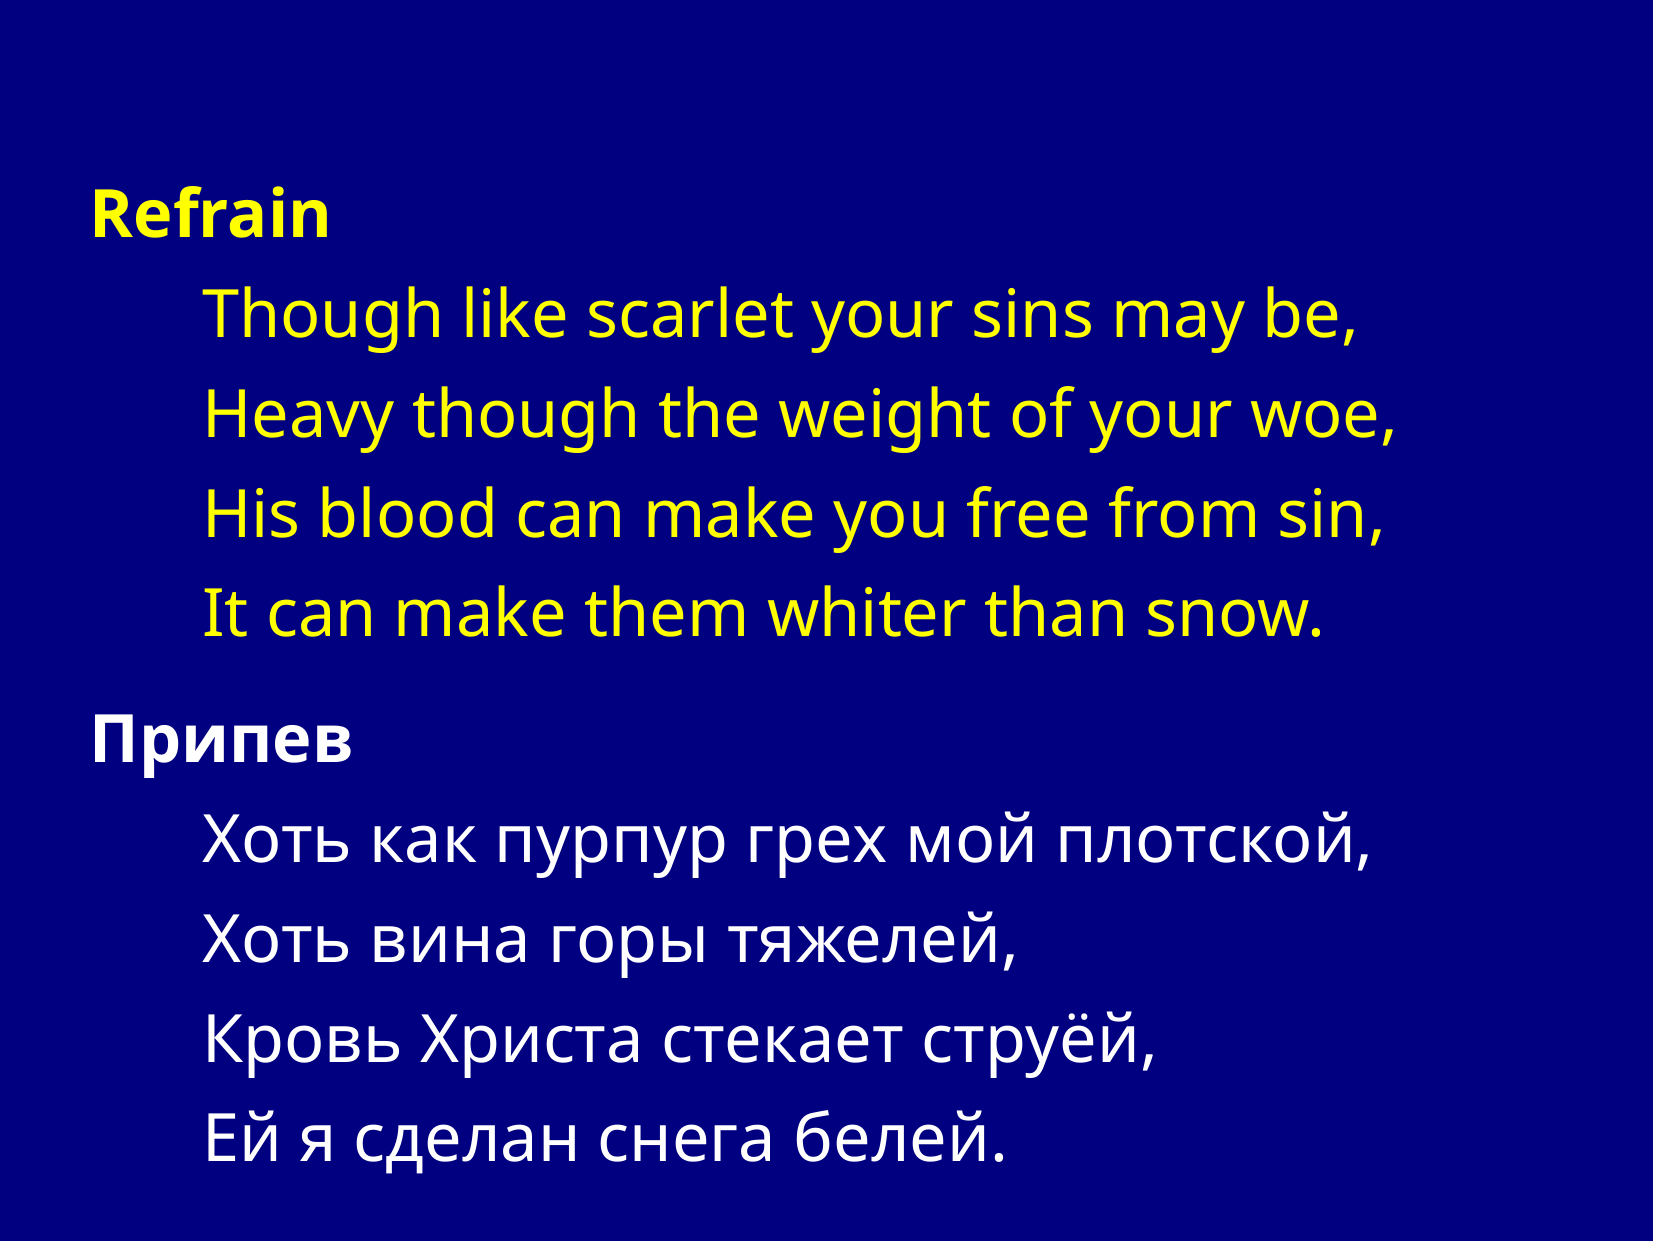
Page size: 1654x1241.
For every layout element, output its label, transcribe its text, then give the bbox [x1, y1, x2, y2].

text_box Refrain Though like scarlet your sins may be, Heavy though the weight of your woe, His blood can make you free from sin, It can make them whiter than snow. [75, 150, 1576, 638]
text_box Припев Хоть как пурпур грех мой плотской, Хоть вина горы тяжелей, Кровь Христа стекает струёй, Ей я сделан снега белей. [75, 675, 1576, 1163]
